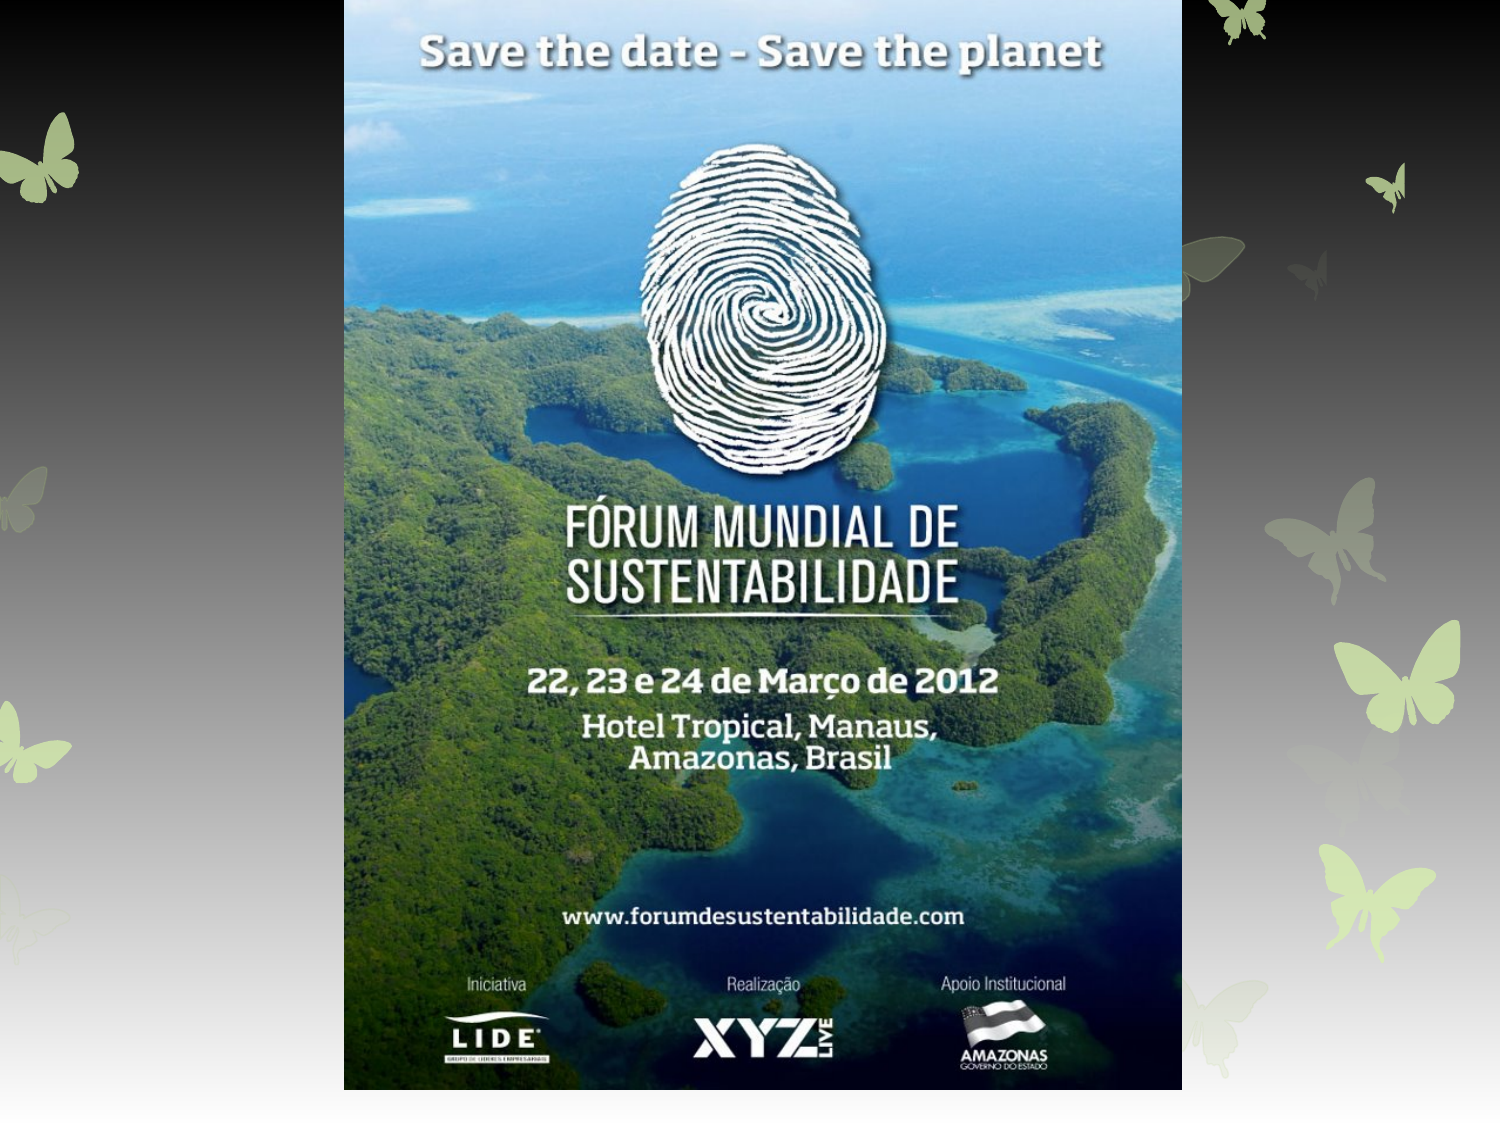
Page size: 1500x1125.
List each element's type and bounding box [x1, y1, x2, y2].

picture [344, 0, 1182, 1090]
